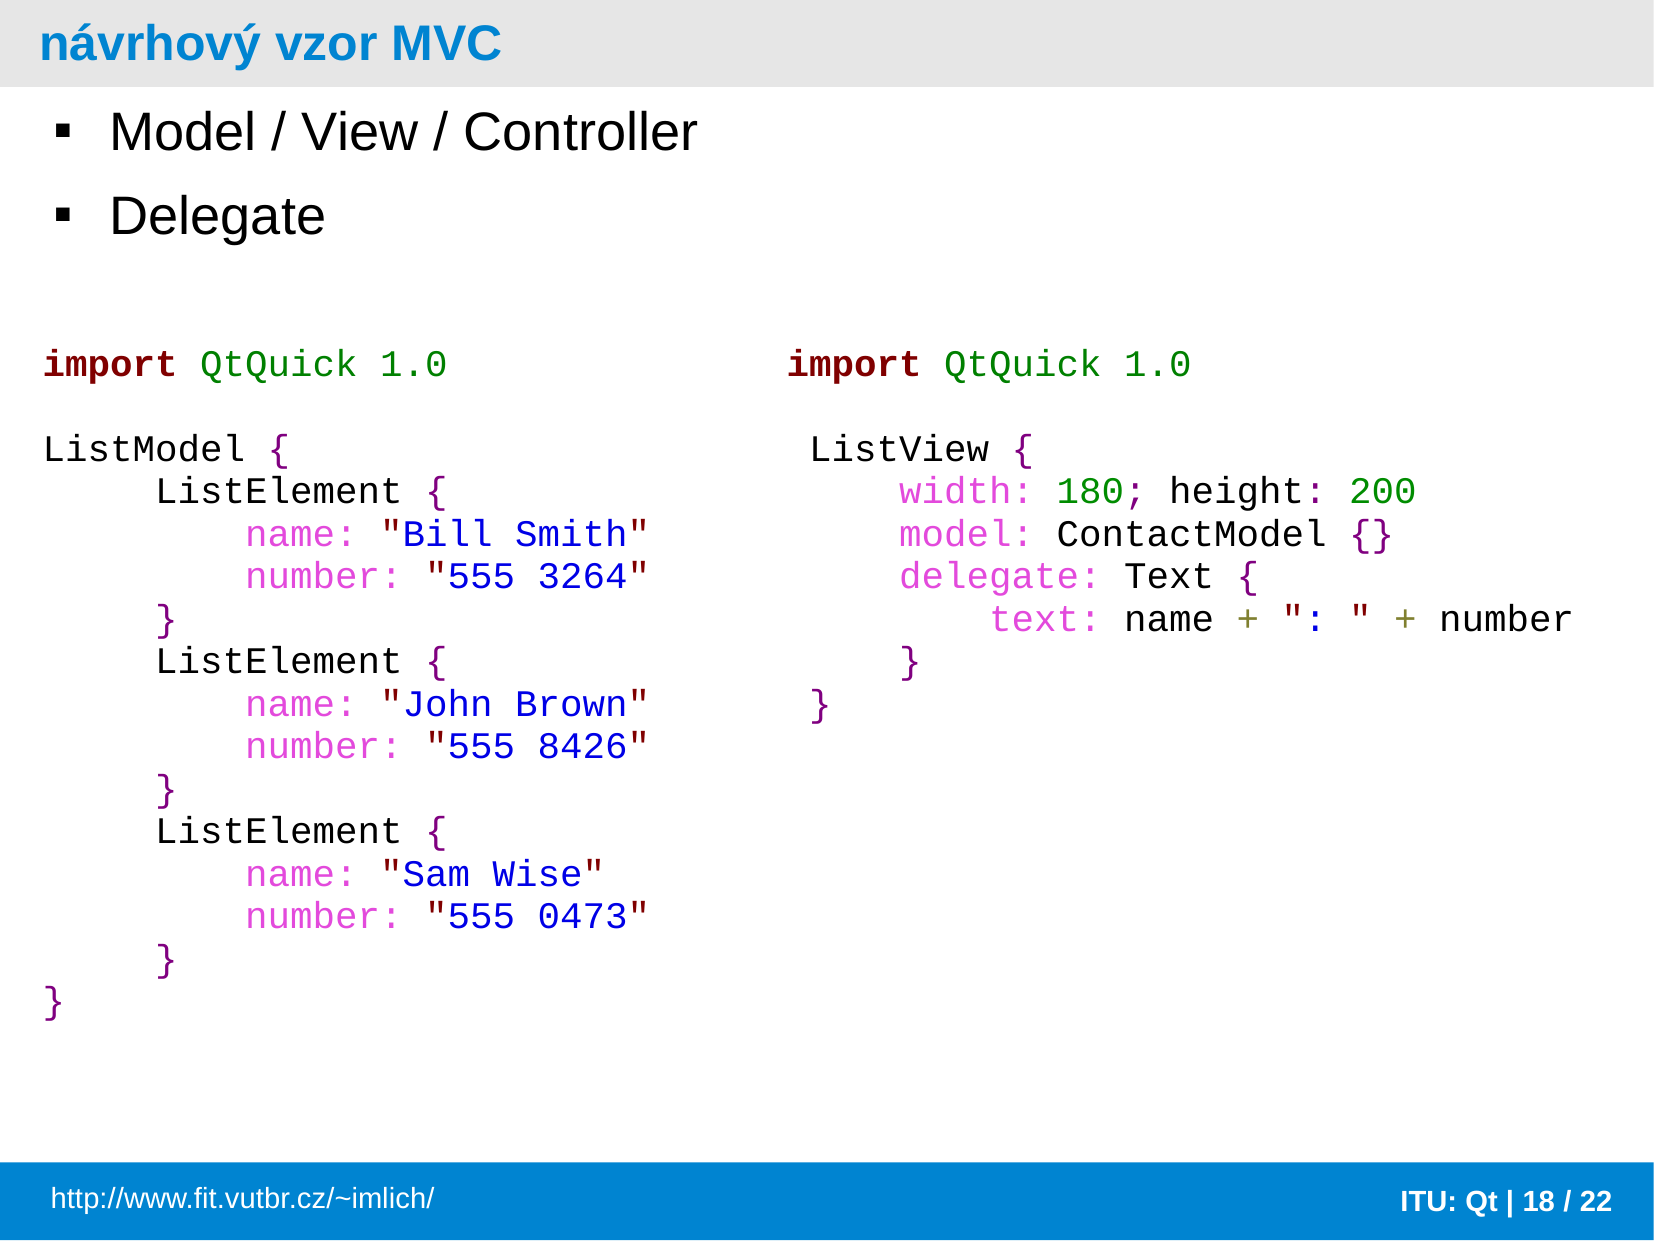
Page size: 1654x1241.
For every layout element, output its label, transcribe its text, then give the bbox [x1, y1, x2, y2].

text_box import QtQuick 1.0 ListView { width: 180; height: 200 model: ContactModel {} delegate: Text { text: name + ": " + number } } [771, 337, 1629, 826]
list Model / View / Controller Delegate [38, 101, 1616, 1126]
title návrhový vzor MVC [39, 5, 1615, 81]
text_box import QtQuick 1.0 ListModel { ListElement { name: "Bill Smith" number: "555 3264" } ListElement { name: "John Brown" number: "555 8426" } ListElement { name: "Sam Wise" number: "555 0473" } } [27, 337, 741, 1126]
